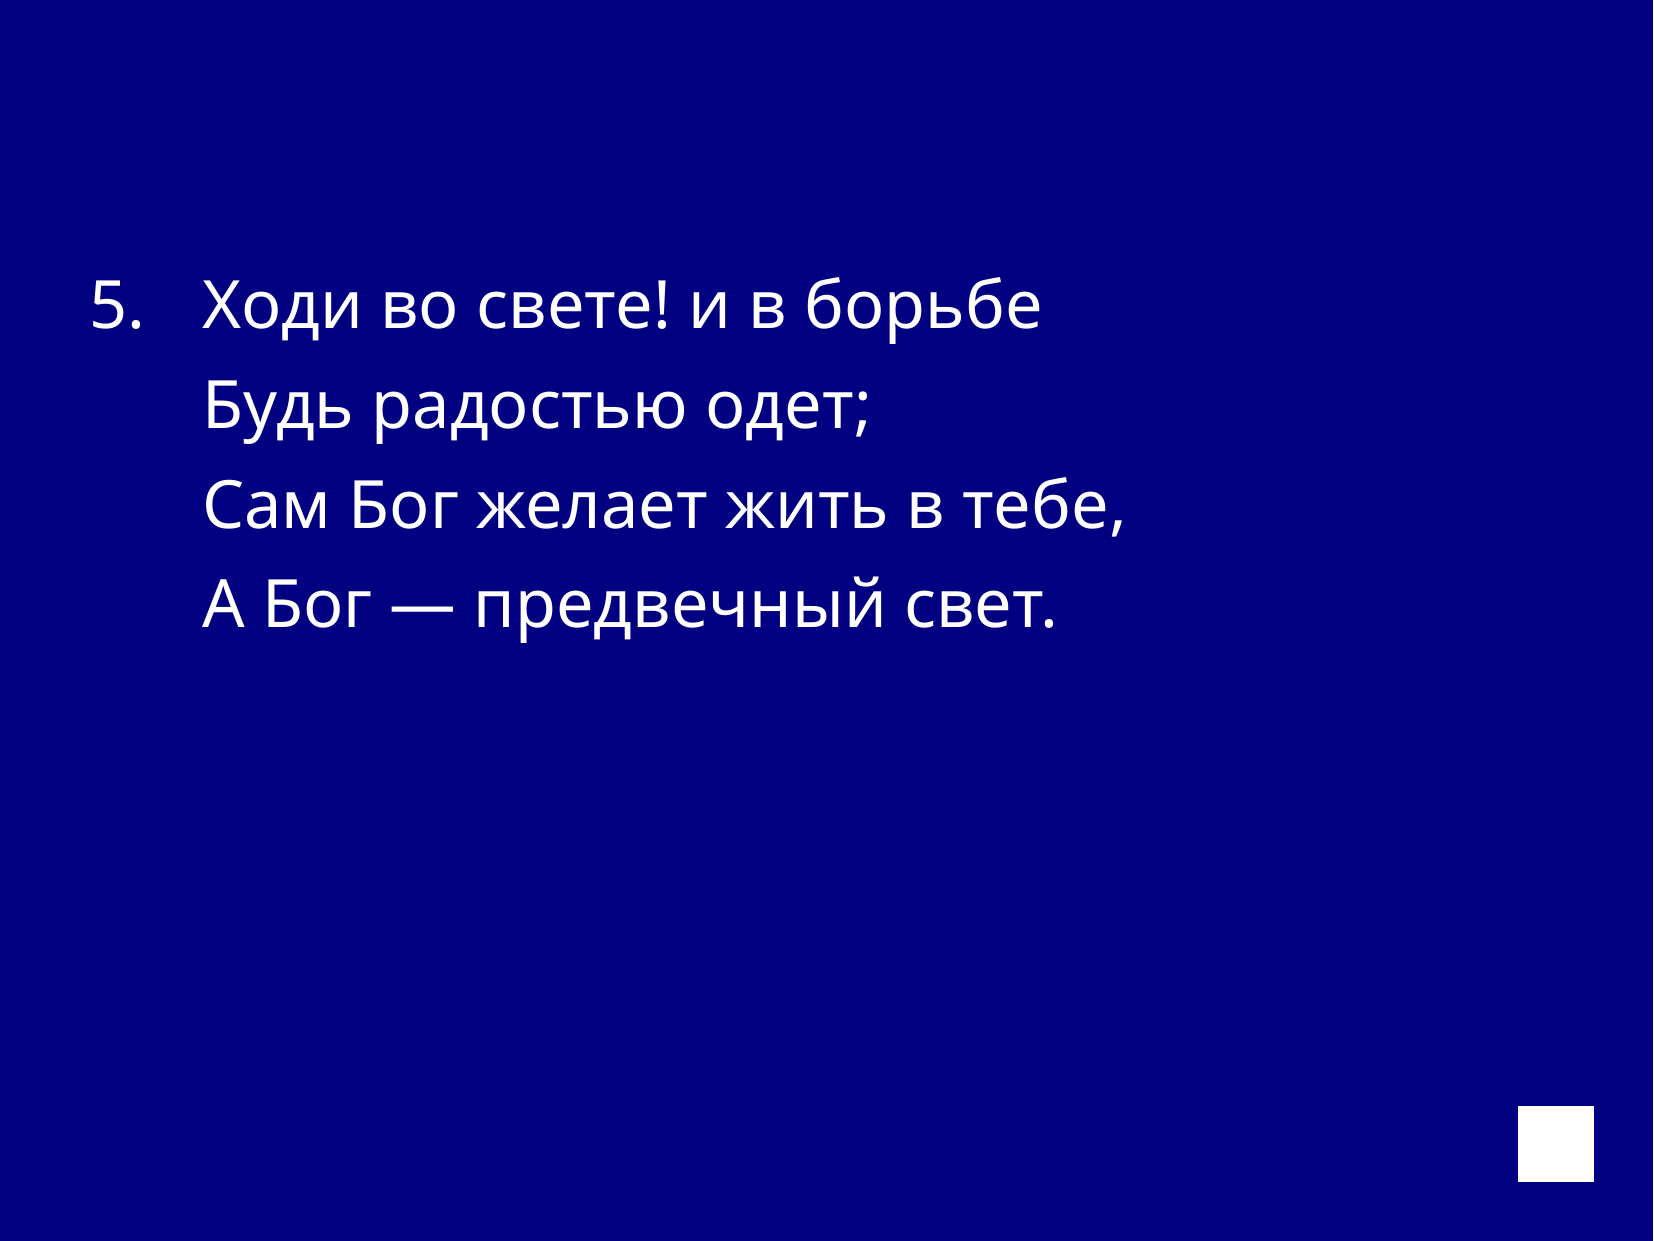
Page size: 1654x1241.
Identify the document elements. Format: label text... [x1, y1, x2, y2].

text_box [1518, 1106, 1594, 1182]
text_box 5. Ходи во свете! и в борьбе Будь радостью одет; Сам Бог желает жить в тебе, А Бог — предвечный свет. [75, 150, 1576, 1163]
